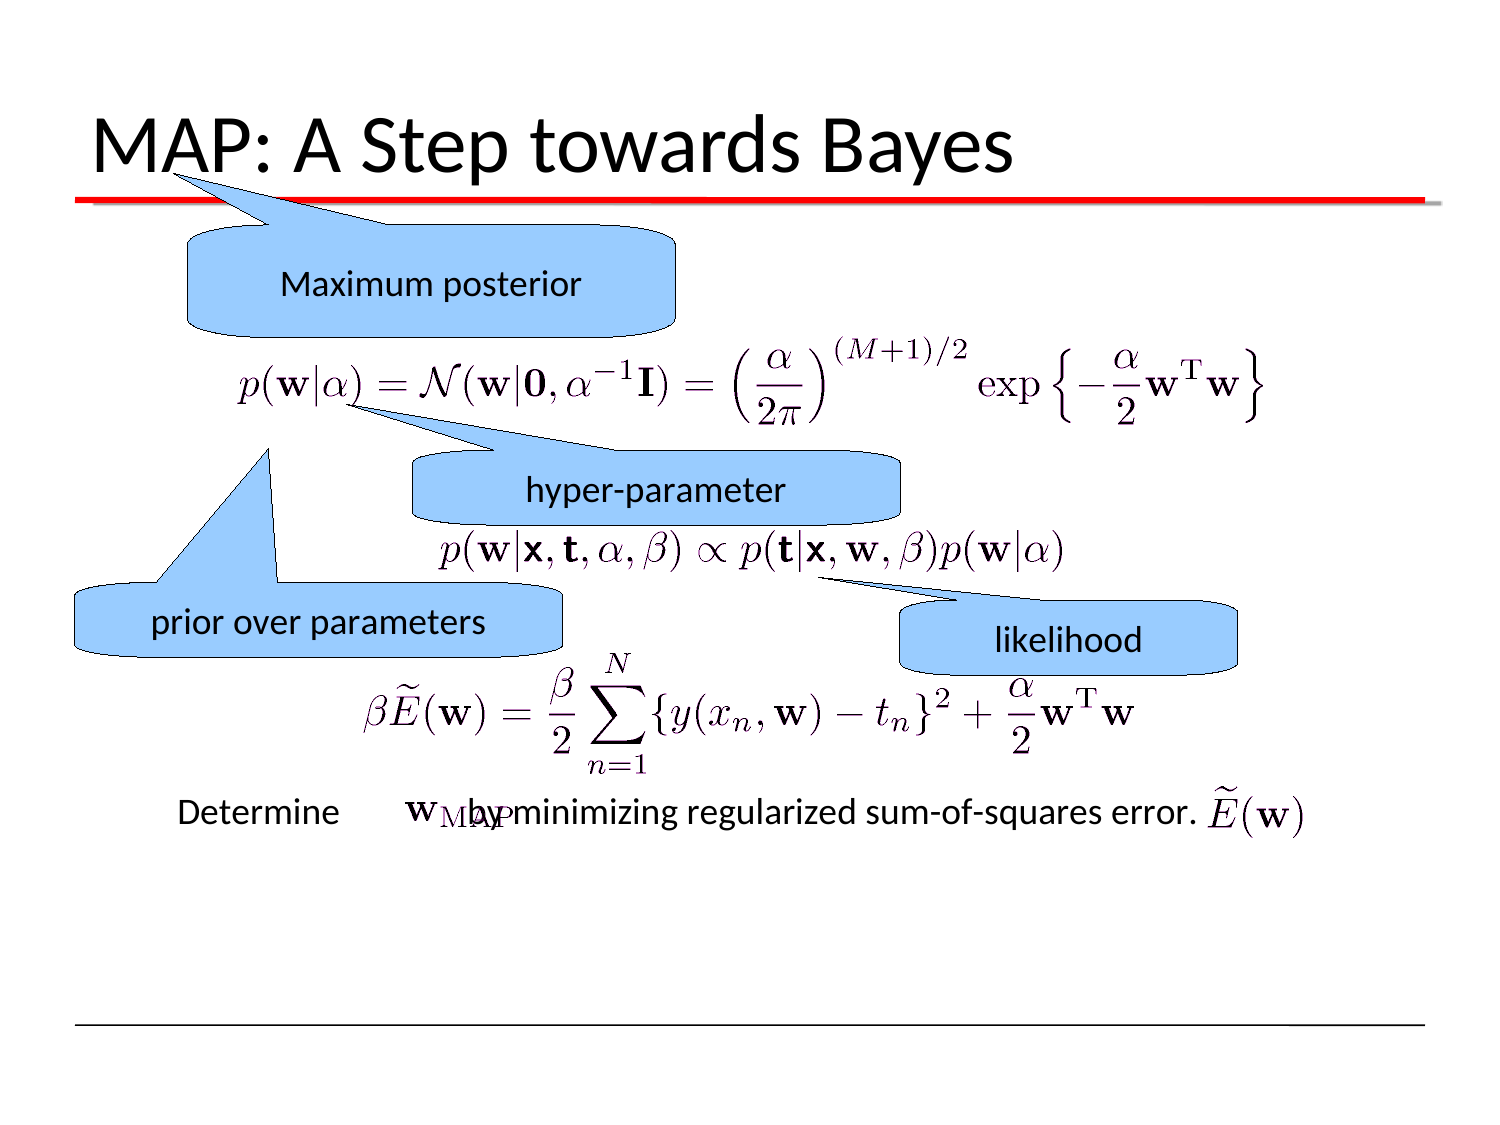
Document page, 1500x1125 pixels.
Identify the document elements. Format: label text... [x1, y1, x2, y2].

text_box Determine by minimizing regularized sum-of-squares error. [162, 779, 1338, 840]
picture [403, 800, 516, 830]
picture [437, 528, 1063, 576]
picture [1203, 786, 1304, 841]
text_box Maximum posterior [173, 173, 676, 338]
title MAP: A Step towards Bayes [75, 45, 1426, 233]
picture [362, 649, 1138, 775]
text_box hyper-parameter [346, 404, 901, 526]
text_box prior over parameters [74, 448, 563, 658]
text_box likelihood [818, 577, 1238, 676]
picture [233, 333, 1267, 426]
